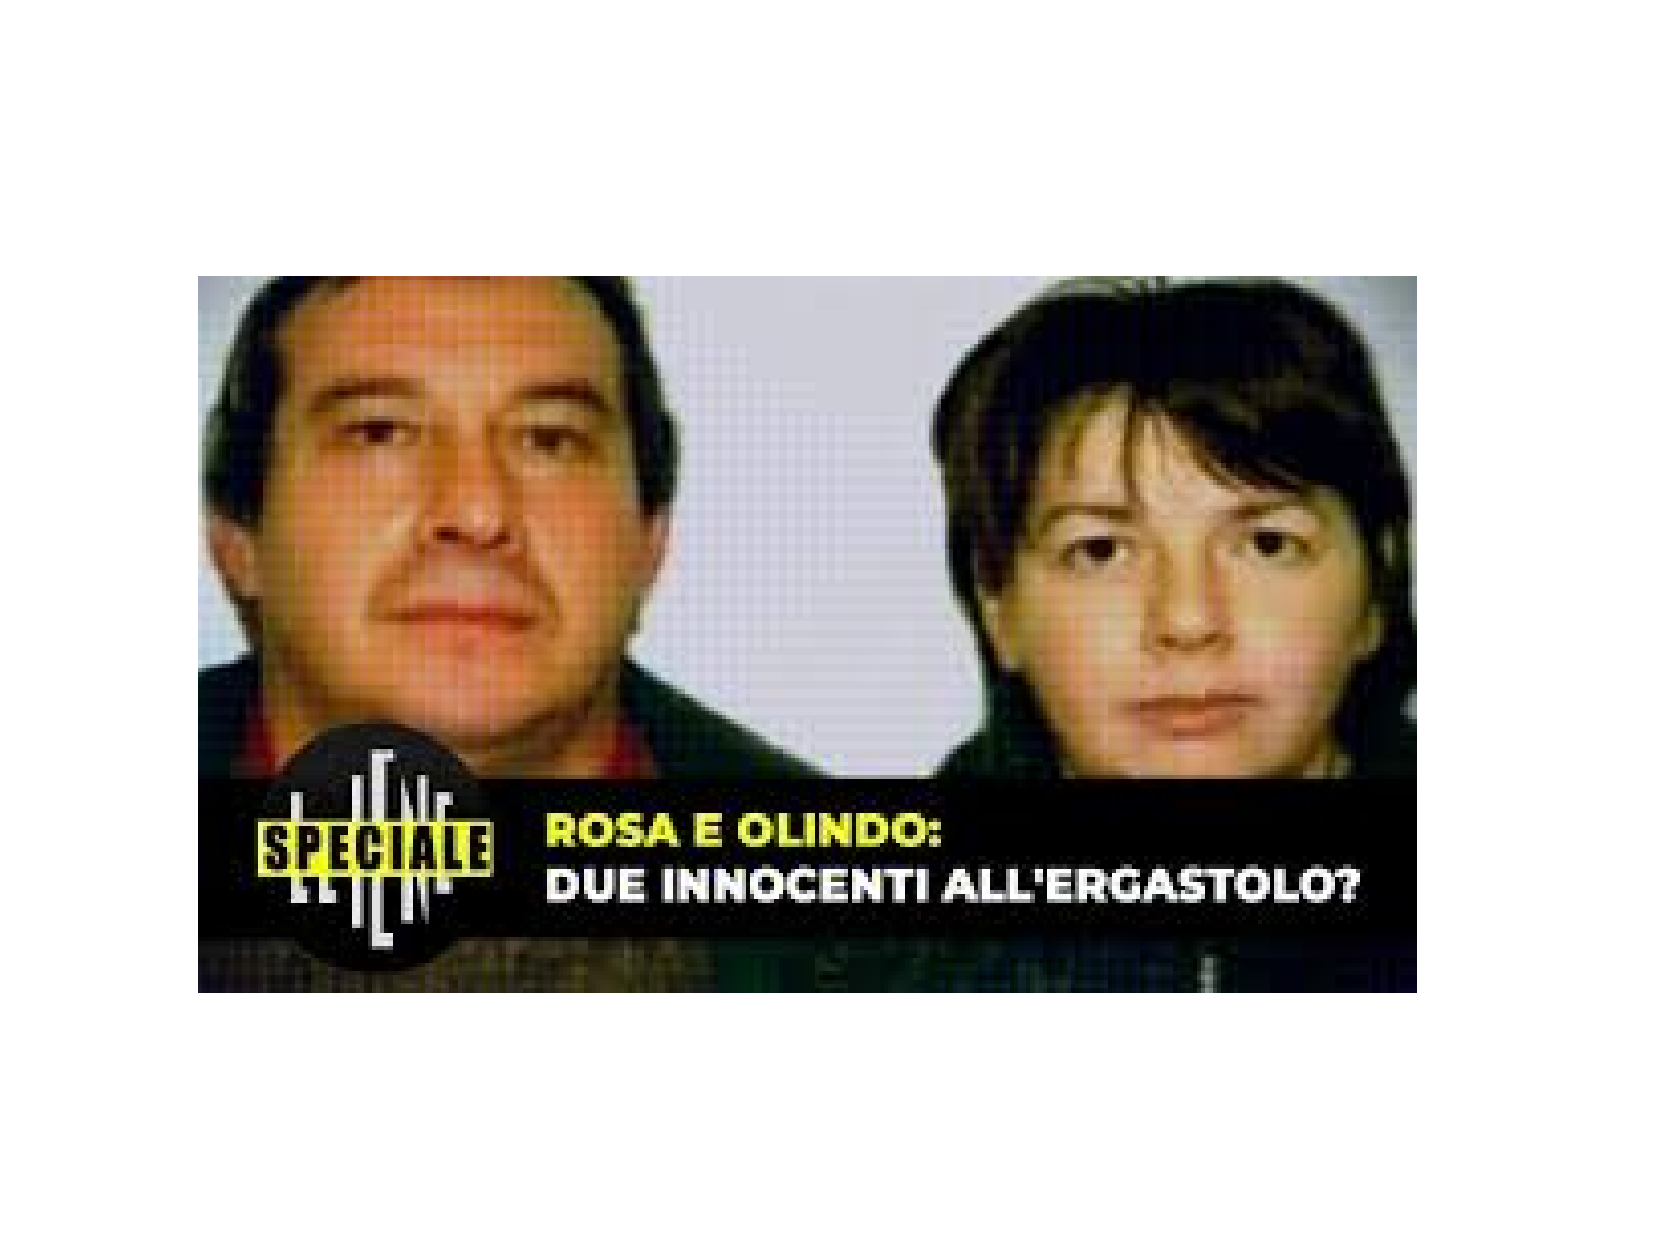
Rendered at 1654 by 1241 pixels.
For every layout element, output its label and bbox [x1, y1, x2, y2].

picture [198, 276, 1417, 993]
